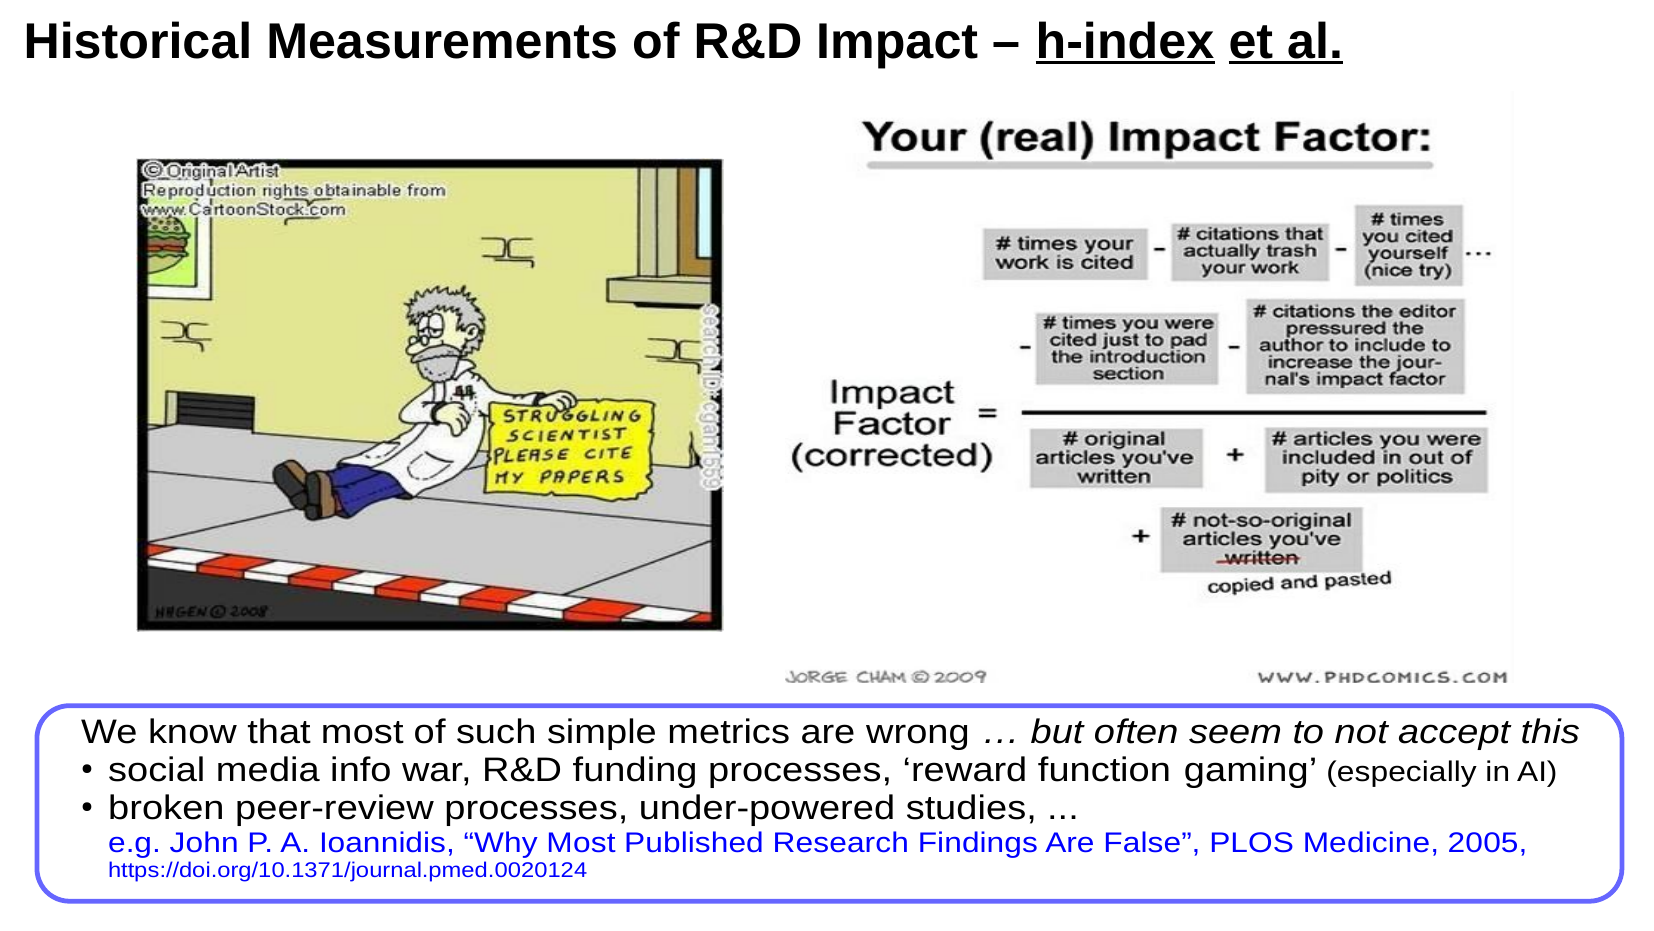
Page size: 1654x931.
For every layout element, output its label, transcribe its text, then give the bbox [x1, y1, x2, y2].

text_box We know that most of such simple metrics are wrong … but often seem to not accept this social media info war, R&D funding processes, ‘reward function gaming’ (especially in AI) broken peer-review processes, under-powered studies, ... e.g. John P. A. Ioannidis, “Why Most Published Research Findings Are False”, PLOS Medicine, 2005, https://doi.org/10.1371/journal.pmed.0020124 [66, 705, 1585, 891]
picture [785, 91, 1514, 683]
text_box [36, 705, 1622, 902]
title Historical Measurements of R&D Impact – h-index et al. [23, 5, 1638, 77]
picture [136, 158, 724, 632]
